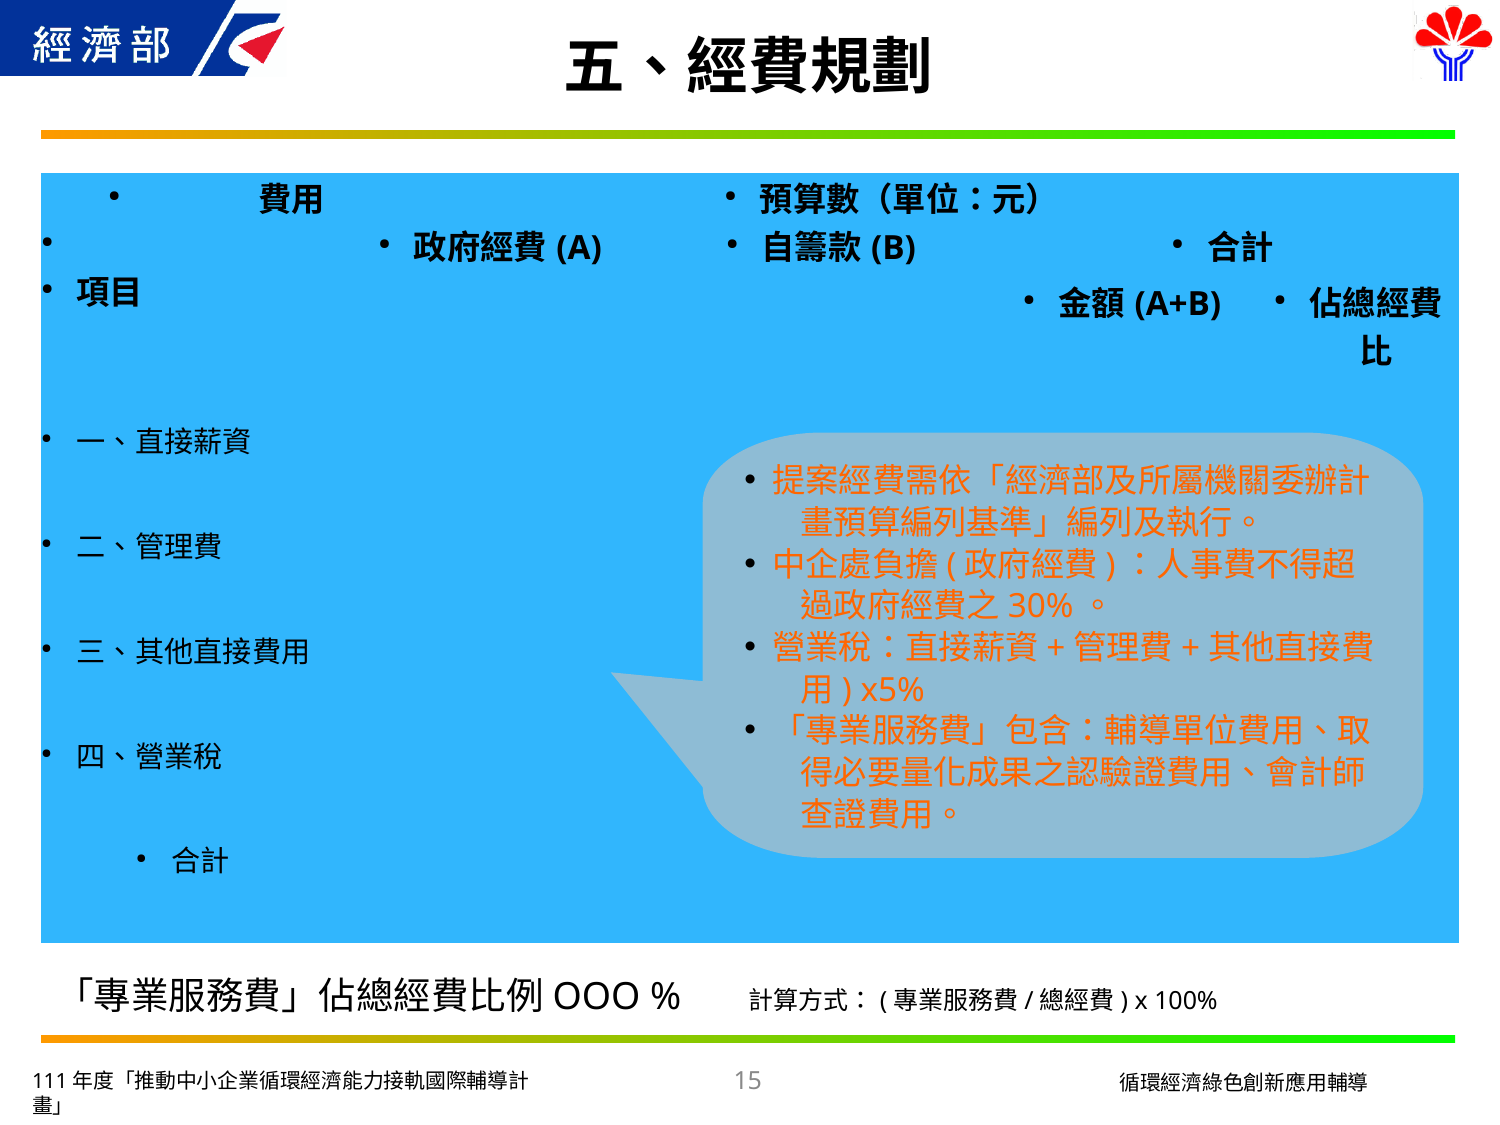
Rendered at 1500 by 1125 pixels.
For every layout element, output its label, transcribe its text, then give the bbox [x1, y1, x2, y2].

table_cell [325, 733, 656, 838]
table_cell [1258, 418, 1459, 523]
table_cell [656, 733, 737, 838]
table_cell [986, 418, 1258, 432]
table_cell 金額(A+B) [986, 277, 1258, 418]
table_cell 佔總經費比 [1258, 277, 1459, 418]
table_cell 一、直接薪資 [41, 418, 325, 523]
table_cell [656, 838, 986, 943]
table_cell [1424, 628, 1459, 733]
table_cell 合計 [41, 838, 325, 943]
table_cell 三、其他直接費用 [41, 628, 325, 733]
text_box 15 [572, 1051, 923, 1112]
table_cell [656, 418, 986, 523]
text_box 提案經費需依「經濟部及所屬機關委辦計畫預算編列基準」編列及執行。 中企處負擔(政府經費)：人事費不得超過政府經費之30%。 營業稅：直接薪資+管理費+其他直接費用) x5% 「專業服務費」包含：輔導單位費用、取得必要量化成果之認驗證費用、會計師查證費用。 [610, 432, 1424, 858]
table_cell [1424, 523, 1459, 628]
table_cell 自籌款(B) [656, 221, 986, 418]
table_cell 合計 [986, 221, 1459, 277]
table_cell [325, 523, 656, 628]
text_box 「專業服務費」佔總經費比例OOO % 計算方式：(專業服務費/總經費) x 100% [41, 964, 1240, 1024]
table_cell 二、管理費 [41, 523, 325, 628]
table_cell [656, 628, 702, 681]
table_cell [325, 628, 656, 733]
table_cell [656, 523, 702, 628]
table_header 預算數（單位：元） [325, 173, 1459, 221]
title 五、經費規劃 [0, 19, 1497, 109]
table_cell [1258, 838, 1459, 943]
table_cell [1389, 733, 1459, 838]
table_header 費用 項目 [41, 173, 325, 418]
table_cell 政府經費(A) [325, 221, 656, 418]
table_cell [986, 858, 1258, 943]
table_cell 四、營業稅 [41, 733, 325, 838]
table_cell [325, 418, 656, 523]
table_cell [325, 838, 656, 943]
